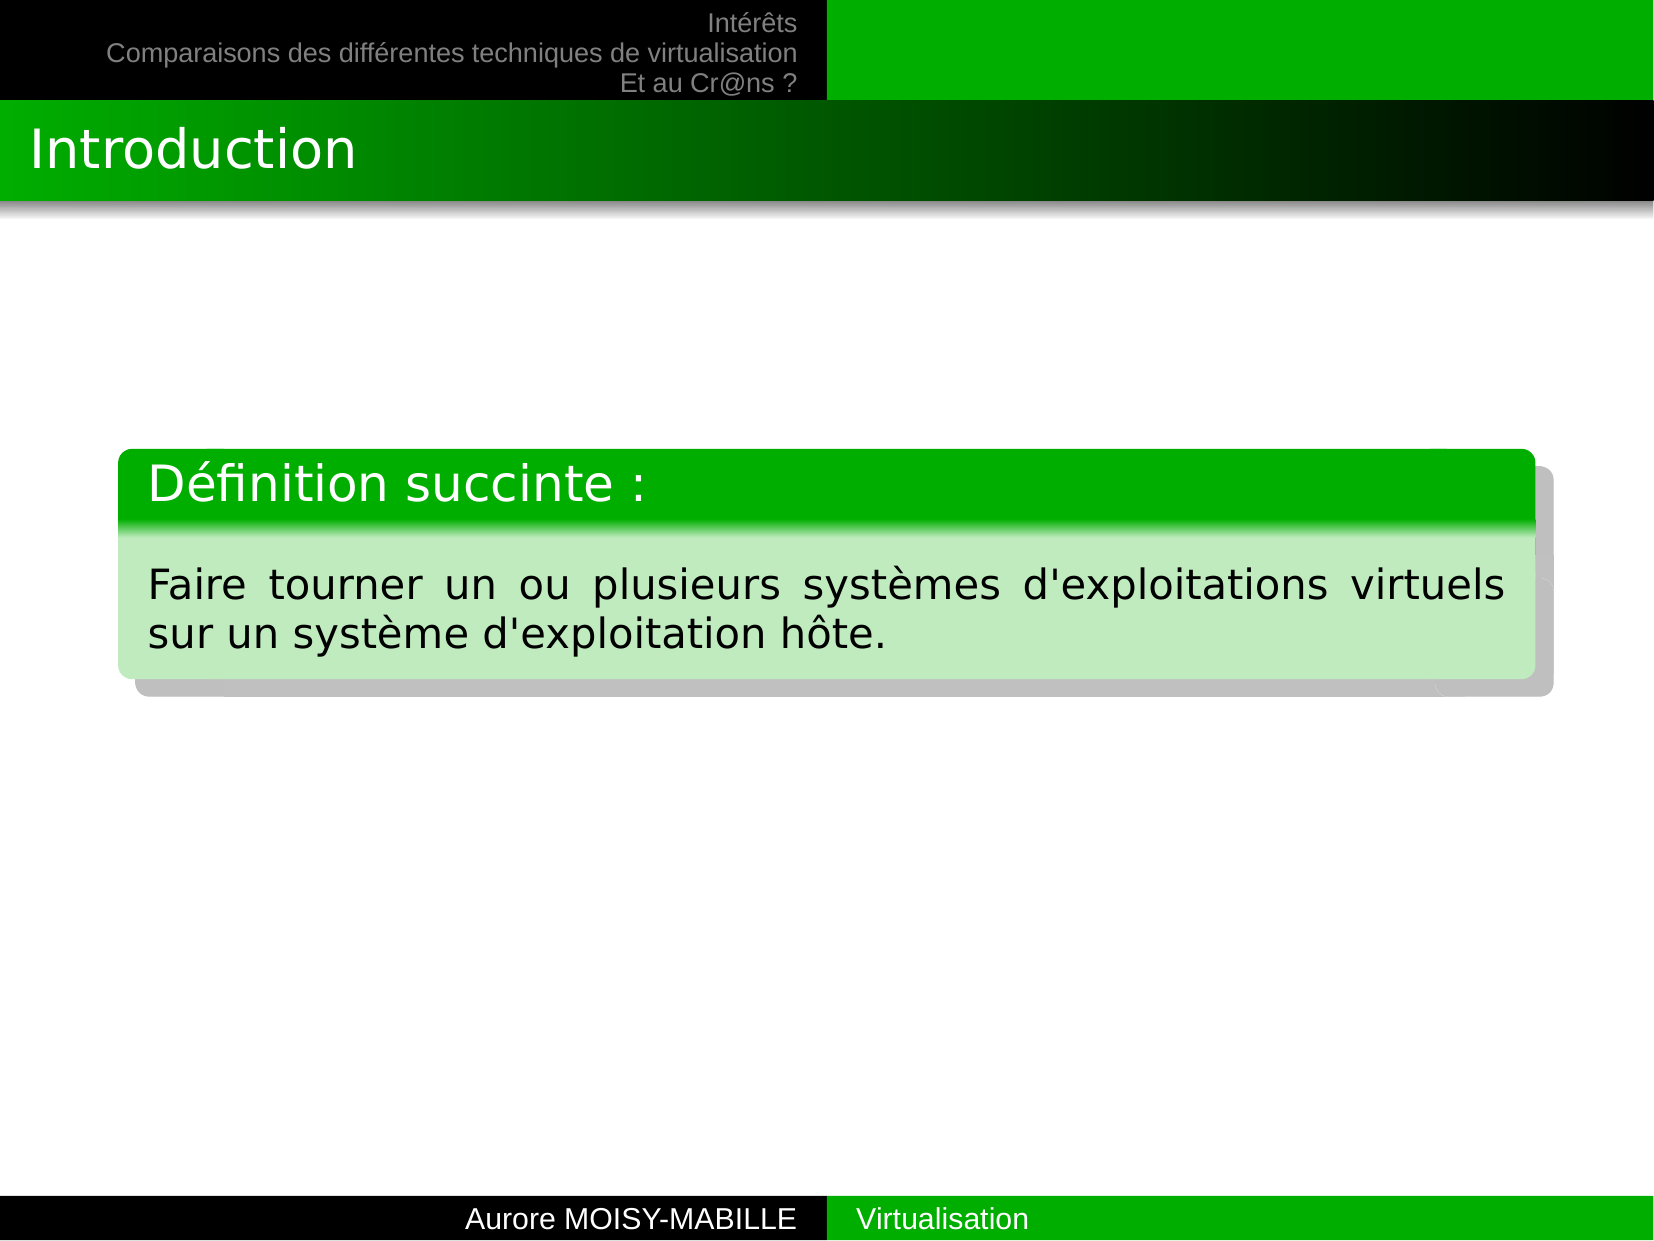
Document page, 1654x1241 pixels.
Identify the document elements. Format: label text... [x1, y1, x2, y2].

text_box Intérêts Comparaisons des différentes techniques de virtualisation Et au Cr@ns ? [0, 7, 798, 99]
text_box [0, 0, 1654, 219]
text_box Faire tourner un ou plusieurs systèmes d'exploitations virtuels sur un système d'exploitation hôte. [147, 561, 1506, 665]
text_box Virtualisation [856, 1201, 1654, 1237]
text_box Aurore MOISY-MABILLE [0, 1201, 798, 1237]
text_box Introduction [29, 118, 1654, 184]
text_box [0, 1195, 1654, 1241]
text_box [118, 448, 1536, 680]
text_box Définition succinte : [147, 455, 1506, 514]
